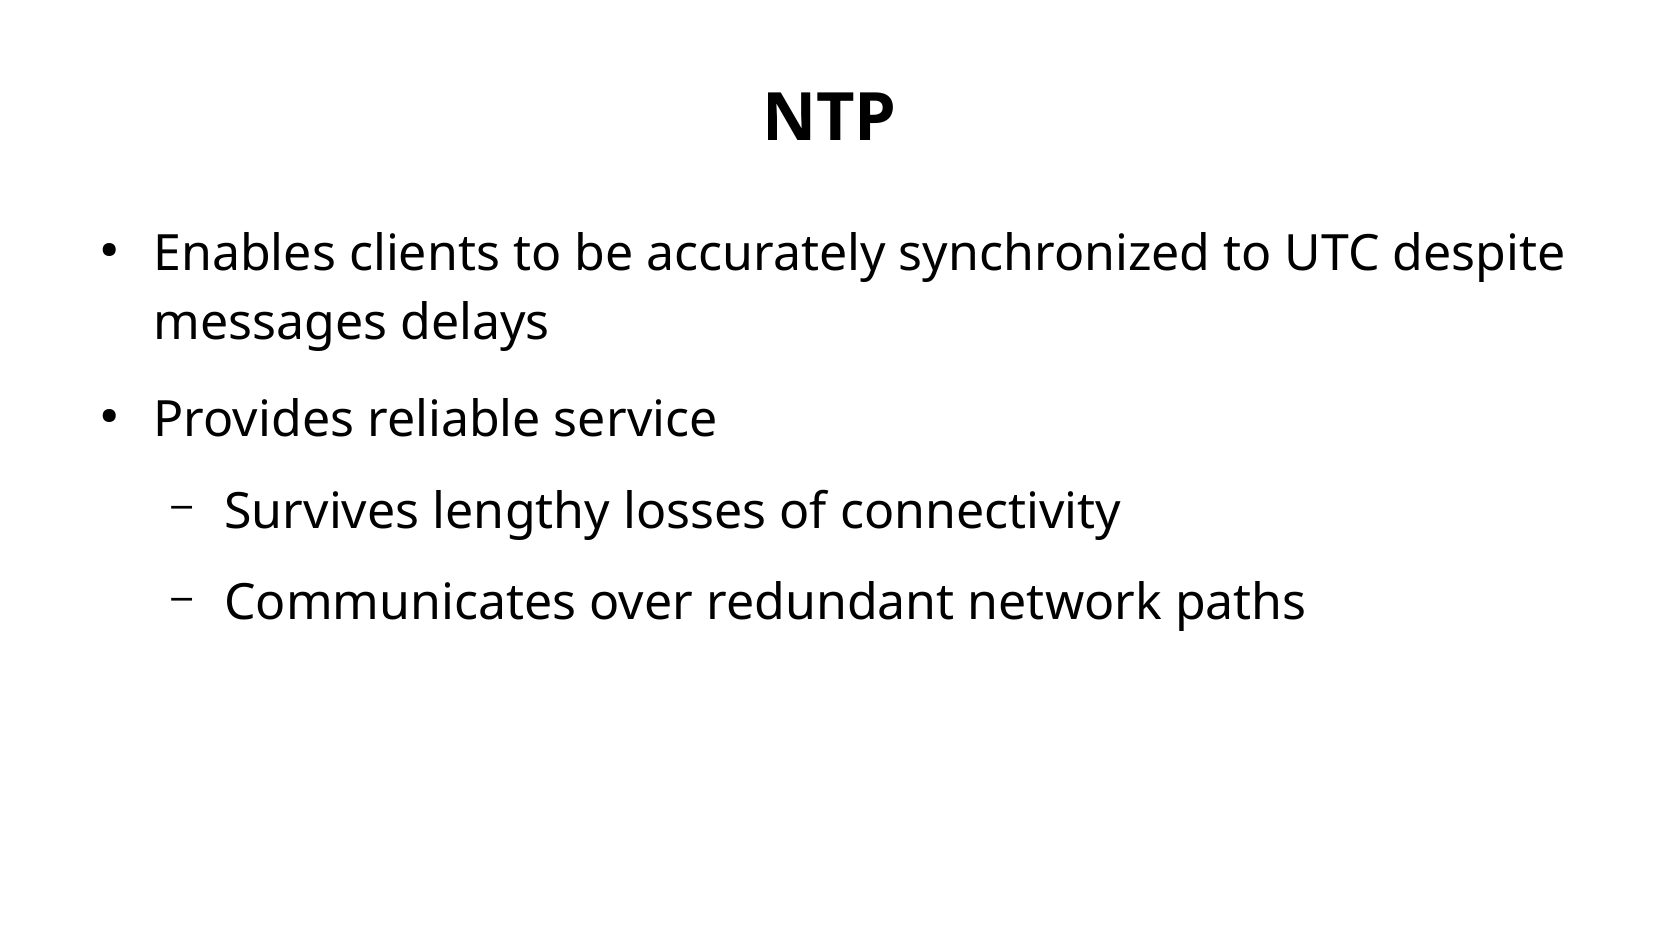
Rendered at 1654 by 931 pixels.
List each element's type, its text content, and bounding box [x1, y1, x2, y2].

title NTP [82, 36, 1571, 193]
list Enables clients to be accurately synchronized to UTC despite messages delays Provides reliable service Survives lengthy losses of connectivity Communicates over redundant network paths [82, 217, 1571, 757]
